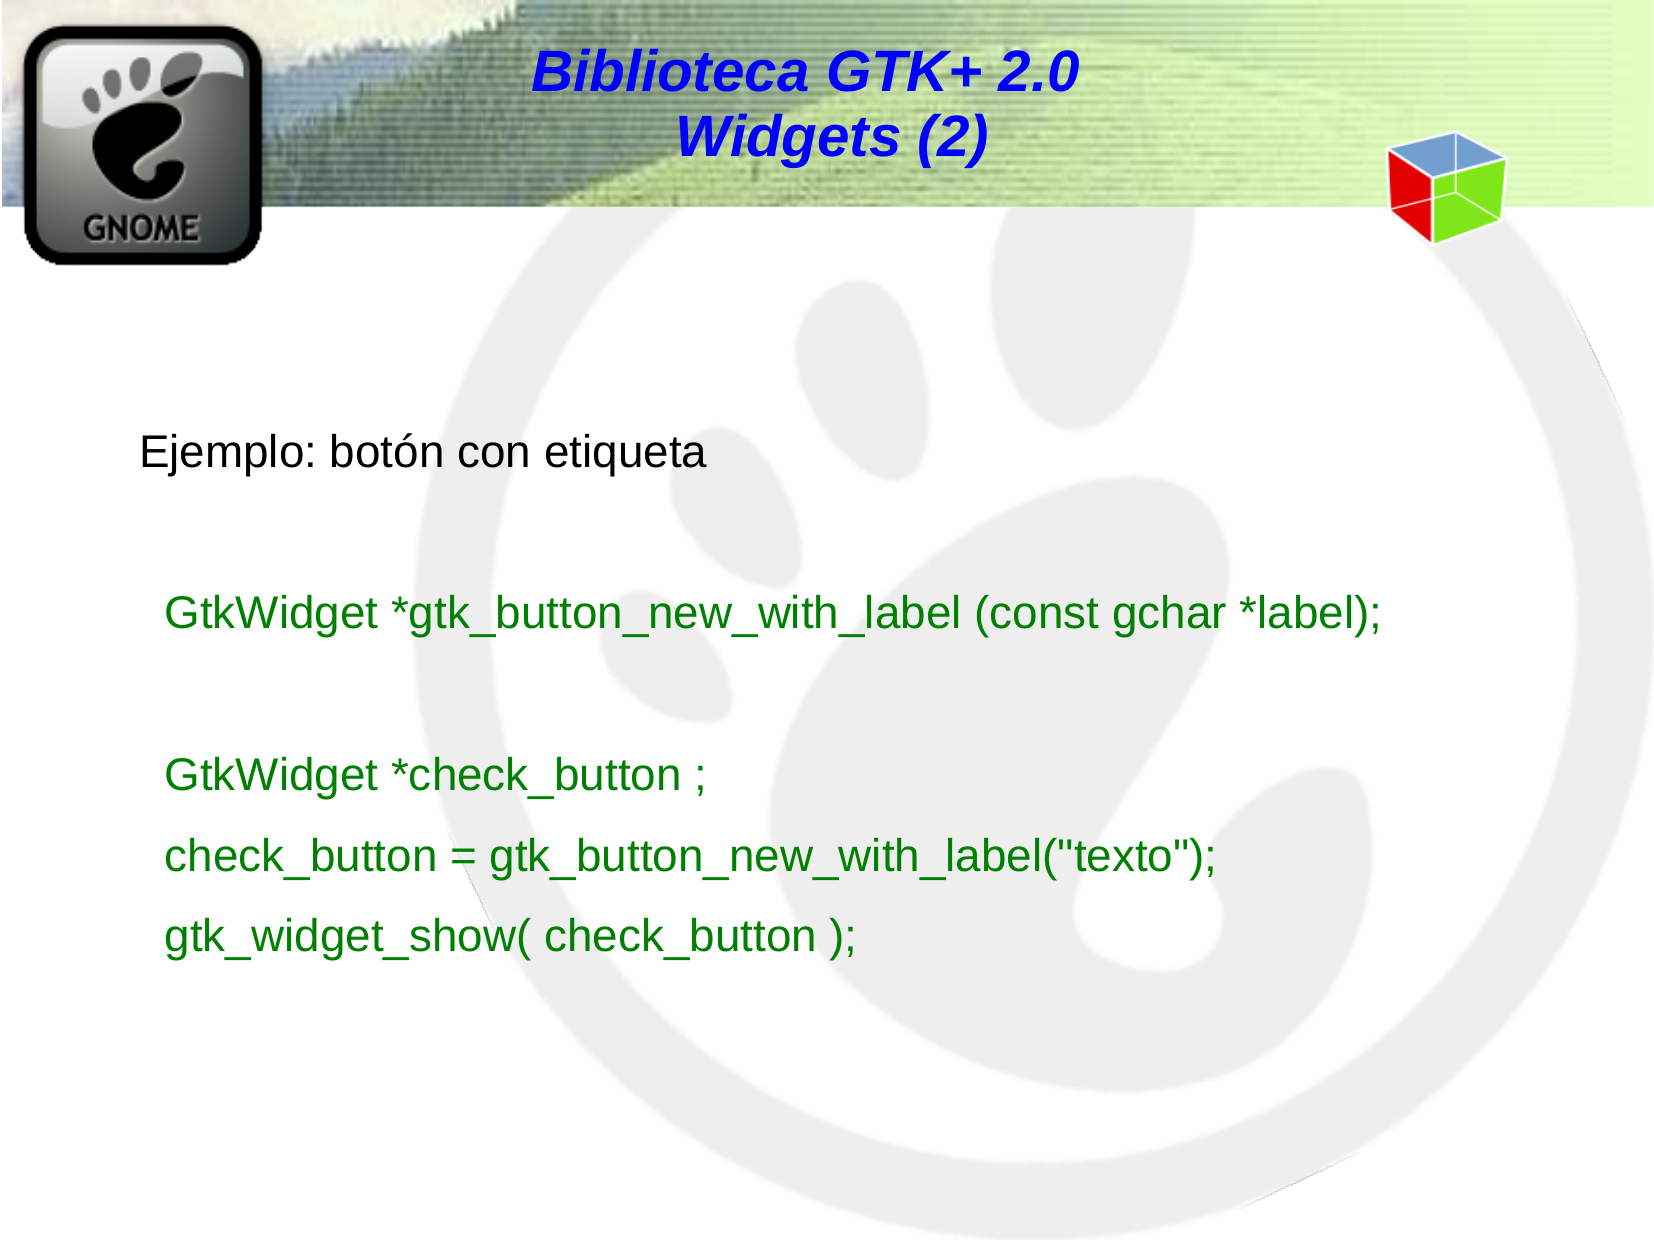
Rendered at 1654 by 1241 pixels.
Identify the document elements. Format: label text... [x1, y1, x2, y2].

title Biblioteca GTK+ 2.0 Widgets (2) [236, 0, 1359, 208]
picture [2, 0, 1654, 1240]
list Ejemplo: botón con etiqueta GtkWidget *gtk_button_new_with_label (const gchar *label); GtkWidget *check_button ; check_button = gtk_button_new_with_label("texto"); gtk_widget_show( check_button ); [121, 344, 1534, 1127]
